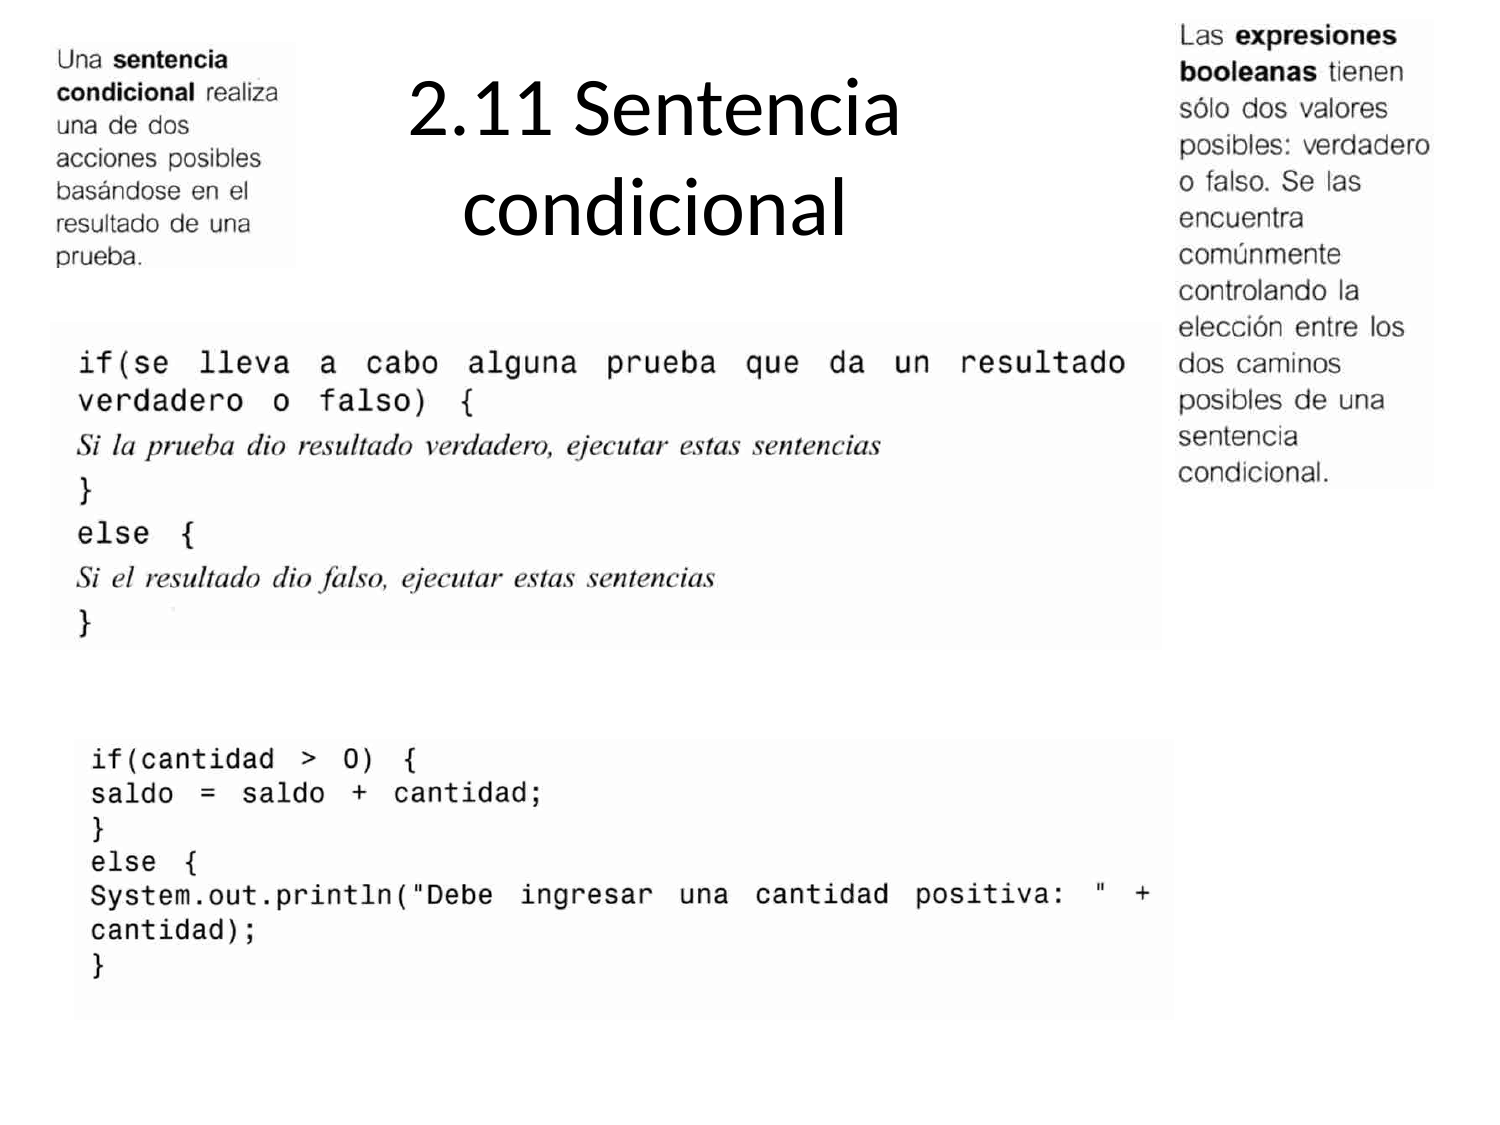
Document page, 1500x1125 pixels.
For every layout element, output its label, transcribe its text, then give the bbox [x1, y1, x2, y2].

title 2.11 Sentencia condicional [296, 45, 1069, 185]
picture [50, 322, 1162, 650]
picture [1175, 19, 1434, 489]
picture [74, 739, 1174, 1020]
picture [50, 42, 296, 268]
